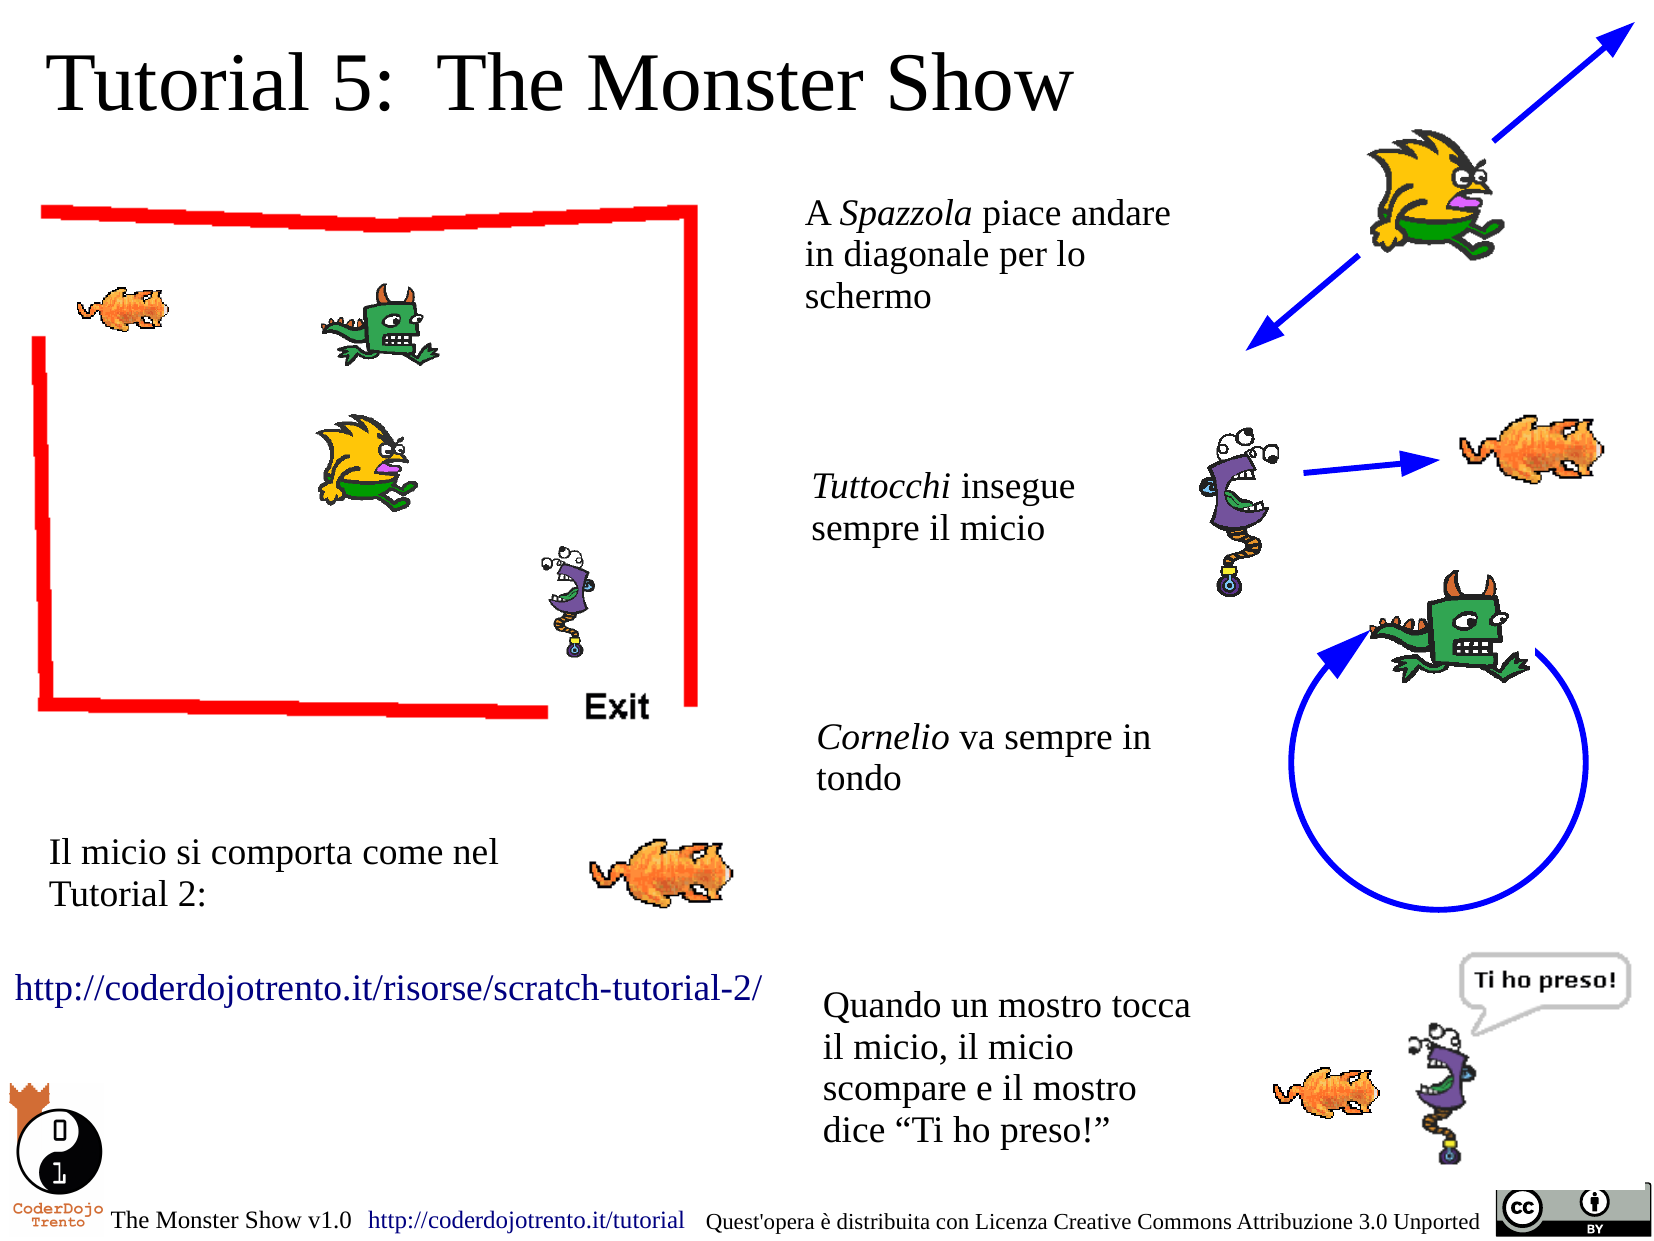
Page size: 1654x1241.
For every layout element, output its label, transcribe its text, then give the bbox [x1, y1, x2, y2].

text_box Tutorial 5: The Monster Show [30, 28, 1091, 136]
text_box The Monster Show v1.0 [95, 1198, 368, 1241]
picture [1356, 101, 1523, 279]
picture [9, 1083, 104, 1237]
text_box A Spazzola piace andare in diagonale per lo schermo [790, 184, 1194, 327]
text_box Tuttocchi insegue sempre il micio [796, 457, 1111, 575]
picture [1186, 412, 1293, 602]
picture [26, 193, 701, 730]
text_box http://coderdojotrento.it/risorse/scratch-tutorial-2/ [0, 959, 786, 1040]
text_box Il micio si comporta come nel Tutorial 2: [34, 823, 537, 924]
text_box [1316, 629, 1371, 680]
picture [1268, 934, 1652, 1237]
picture [1453, 403, 1611, 491]
picture [583, 827, 740, 915]
text_box http://coderdojotrento.it/tutorial [368, 1198, 710, 1238]
text_box Quest'opera è distribuita con Licenza Creative Commons Attribuzione 3.0 Unported [685, 1201, 1519, 1241]
text_box Cornelio va sempre in tondo [801, 708, 1205, 826]
picture [1361, 549, 1535, 705]
text_box Quando un mostro tocca il micio, il micio scompare e il mostro dice “Ti ho preso!” [808, 977, 1211, 1162]
